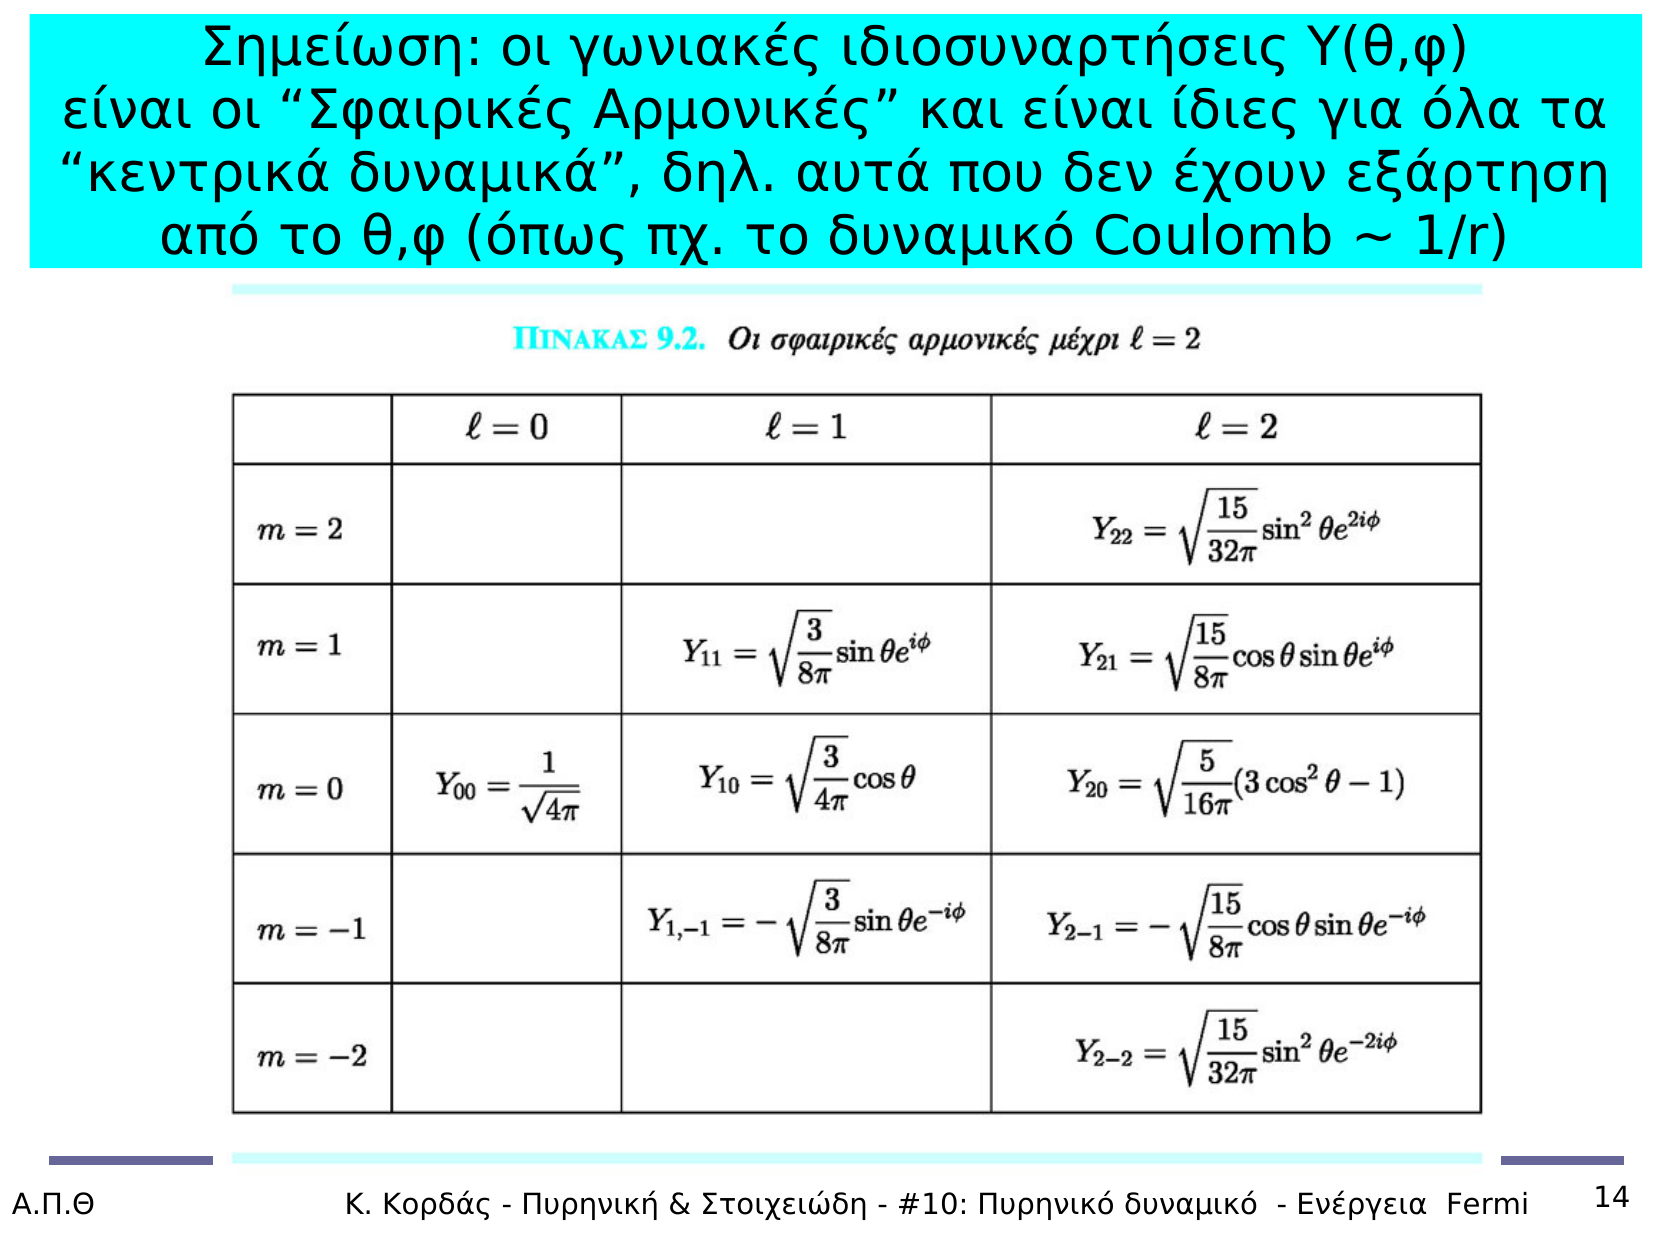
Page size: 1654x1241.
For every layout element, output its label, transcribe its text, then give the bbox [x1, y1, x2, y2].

title Σημείωση: οι γωνιακές ιδιοσυναρτήσεις Υ(θ,φ) είναι οι “Σφαιρικές Αρμονικές” και είναι ίδιες για όλα τα “κεντρικά δυναμικά”, δηλ. αυτά που δεν έχουν εξάρτηση από το θ,φ (όπως πχ. το δυναμικό Coulomb ~ 1/r) [29, 14, 1643, 269]
picture [213, 271, 1501, 1175]
